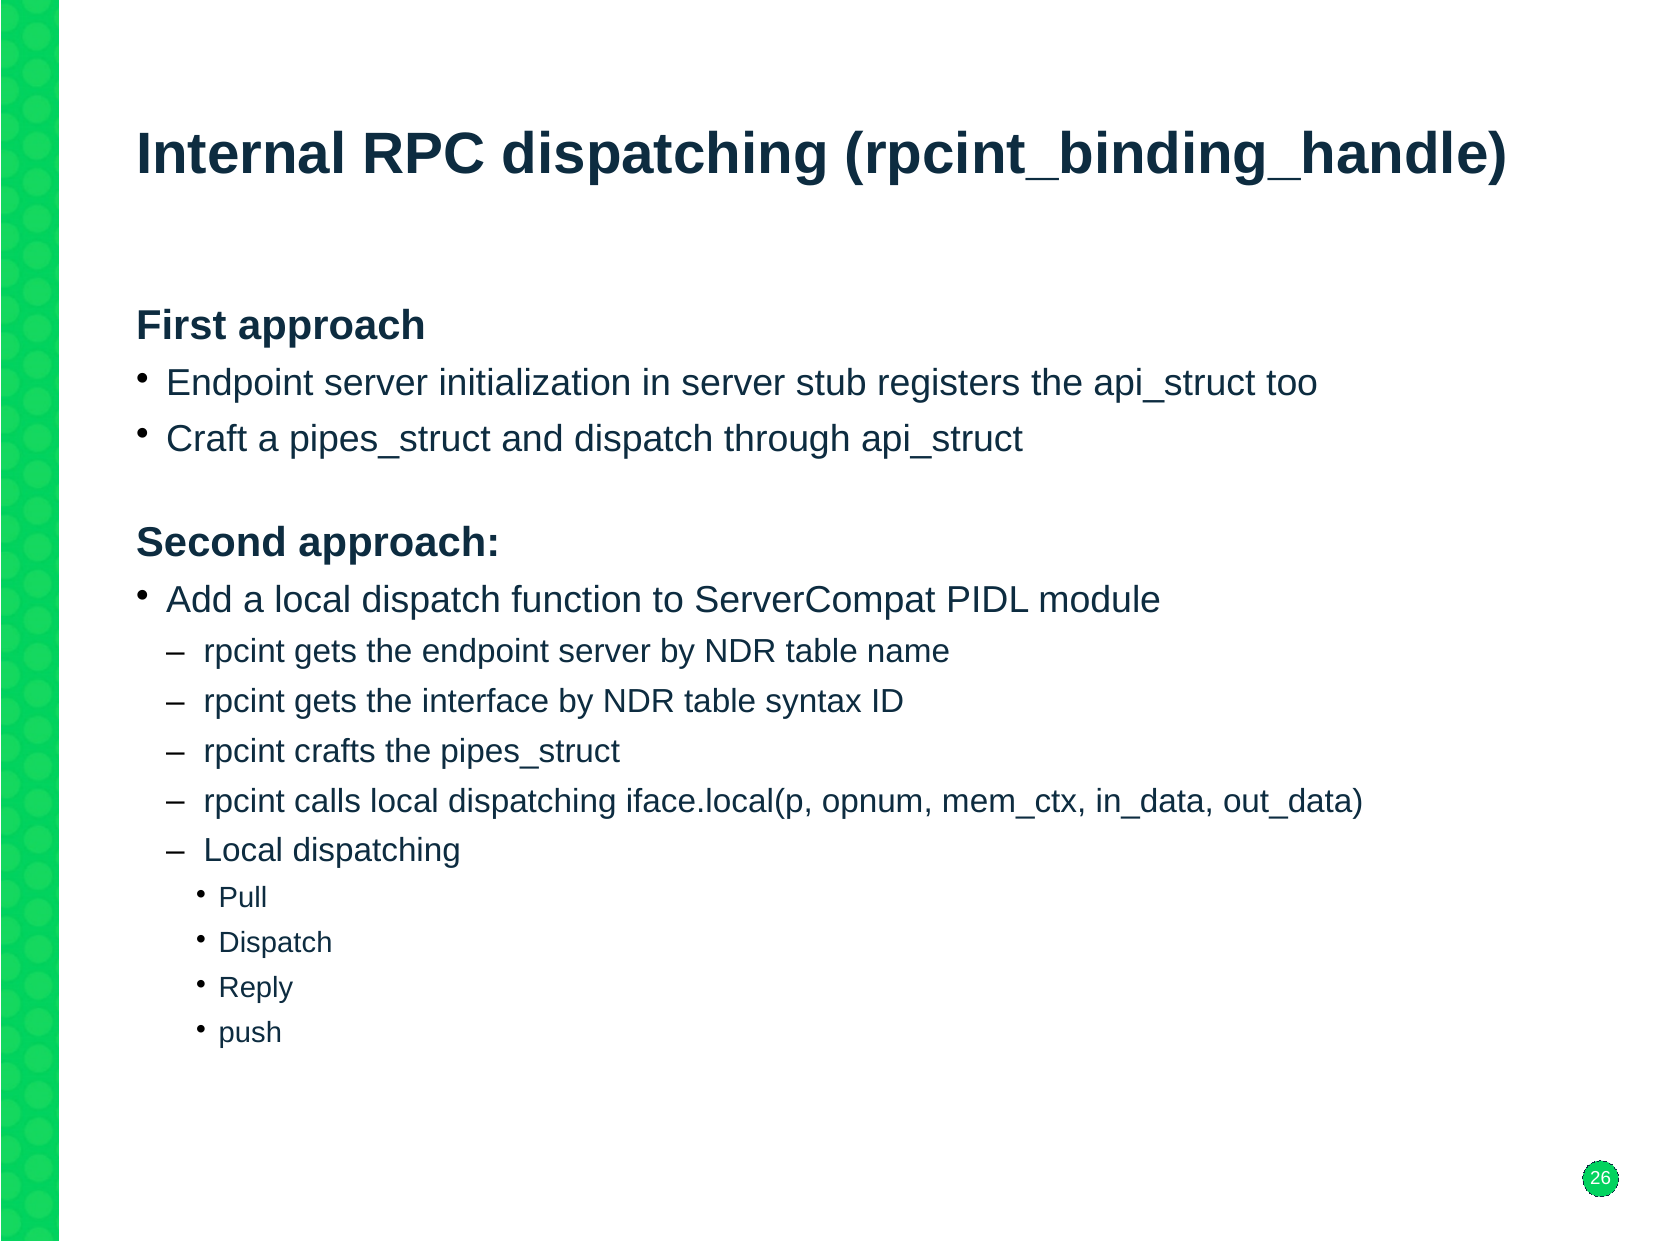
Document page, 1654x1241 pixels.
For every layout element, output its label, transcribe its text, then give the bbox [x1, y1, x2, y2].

picture [1, 0, 59, 1241]
title Internal RPC dispatching (rpcint_binding_handle) [121, 49, 1531, 257]
list First approach Endpoint server initialization in server stub registers the api_struct too Craft a pipes_struct and dispatch through api_struct Second approach: Add a local dispatch function to ServerCompat PIDL module rpcint gets the endpoint server by NDR table name rpcint gets the interface by NDR table syntax ID rpcint crafts the pipes_struct rpcint calls local dispatching iface.local(p, opnum, mem_ctx, in_data, out_data) Local dispatching Pull Dispatch Reply push [121, 290, 1531, 1100]
